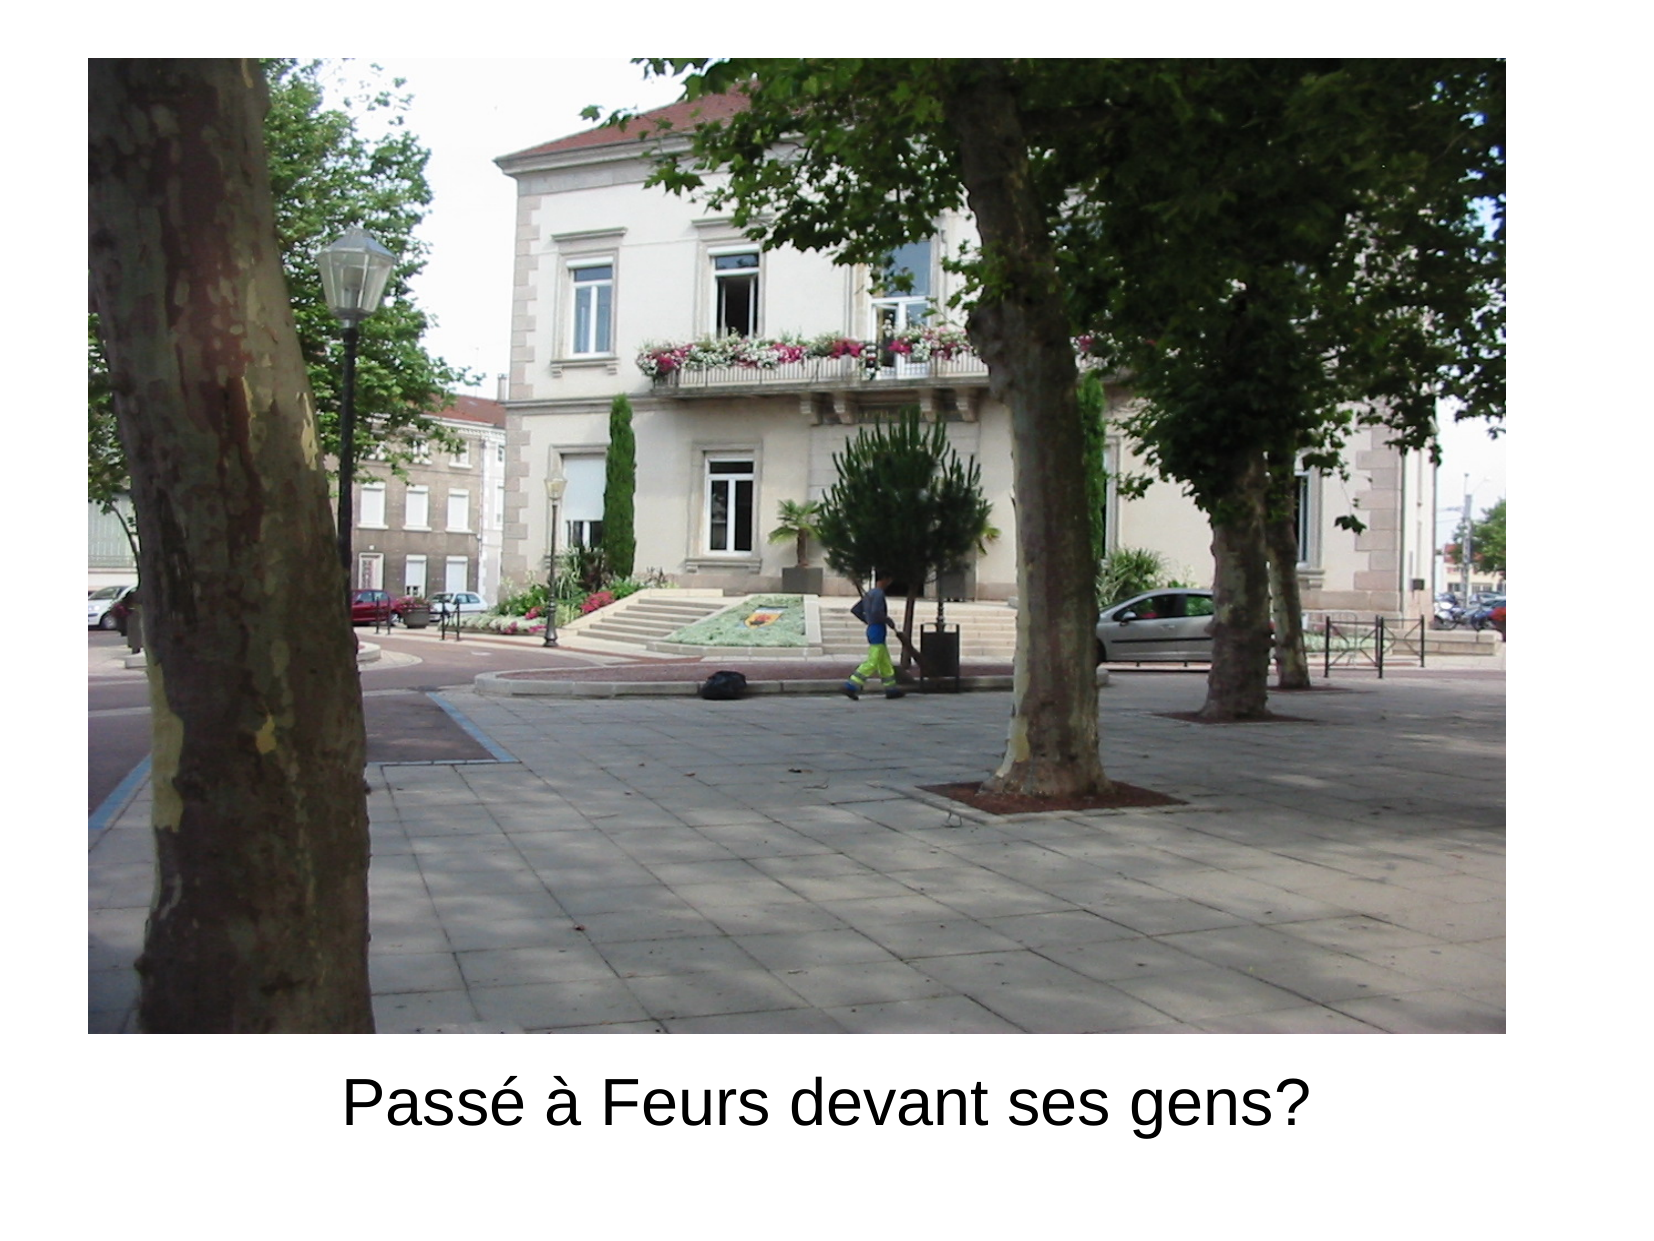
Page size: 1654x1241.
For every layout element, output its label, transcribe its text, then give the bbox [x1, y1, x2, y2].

picture [88, 58, 1506, 1034]
subtitle Passé à Feurs devant ses gens? [82, 0, 1571, 1215]
